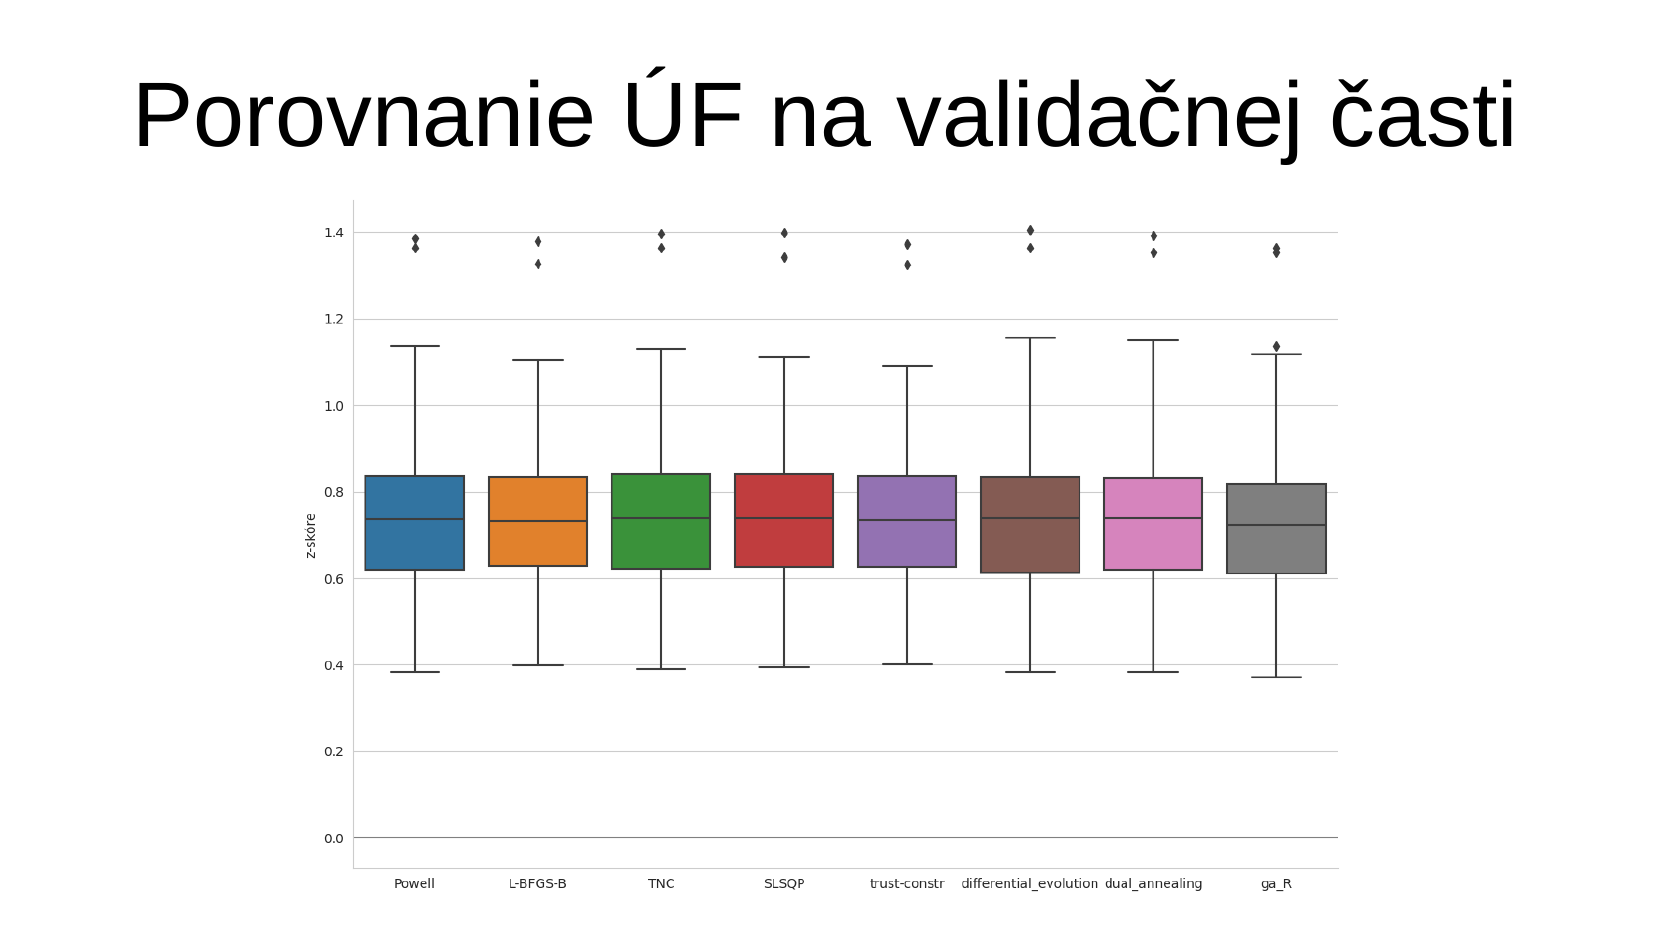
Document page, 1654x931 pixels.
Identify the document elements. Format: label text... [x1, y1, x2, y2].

title Porovnanie ÚF na validačnej časti [82, 37, 1571, 193]
picture [248, 177, 1371, 926]
